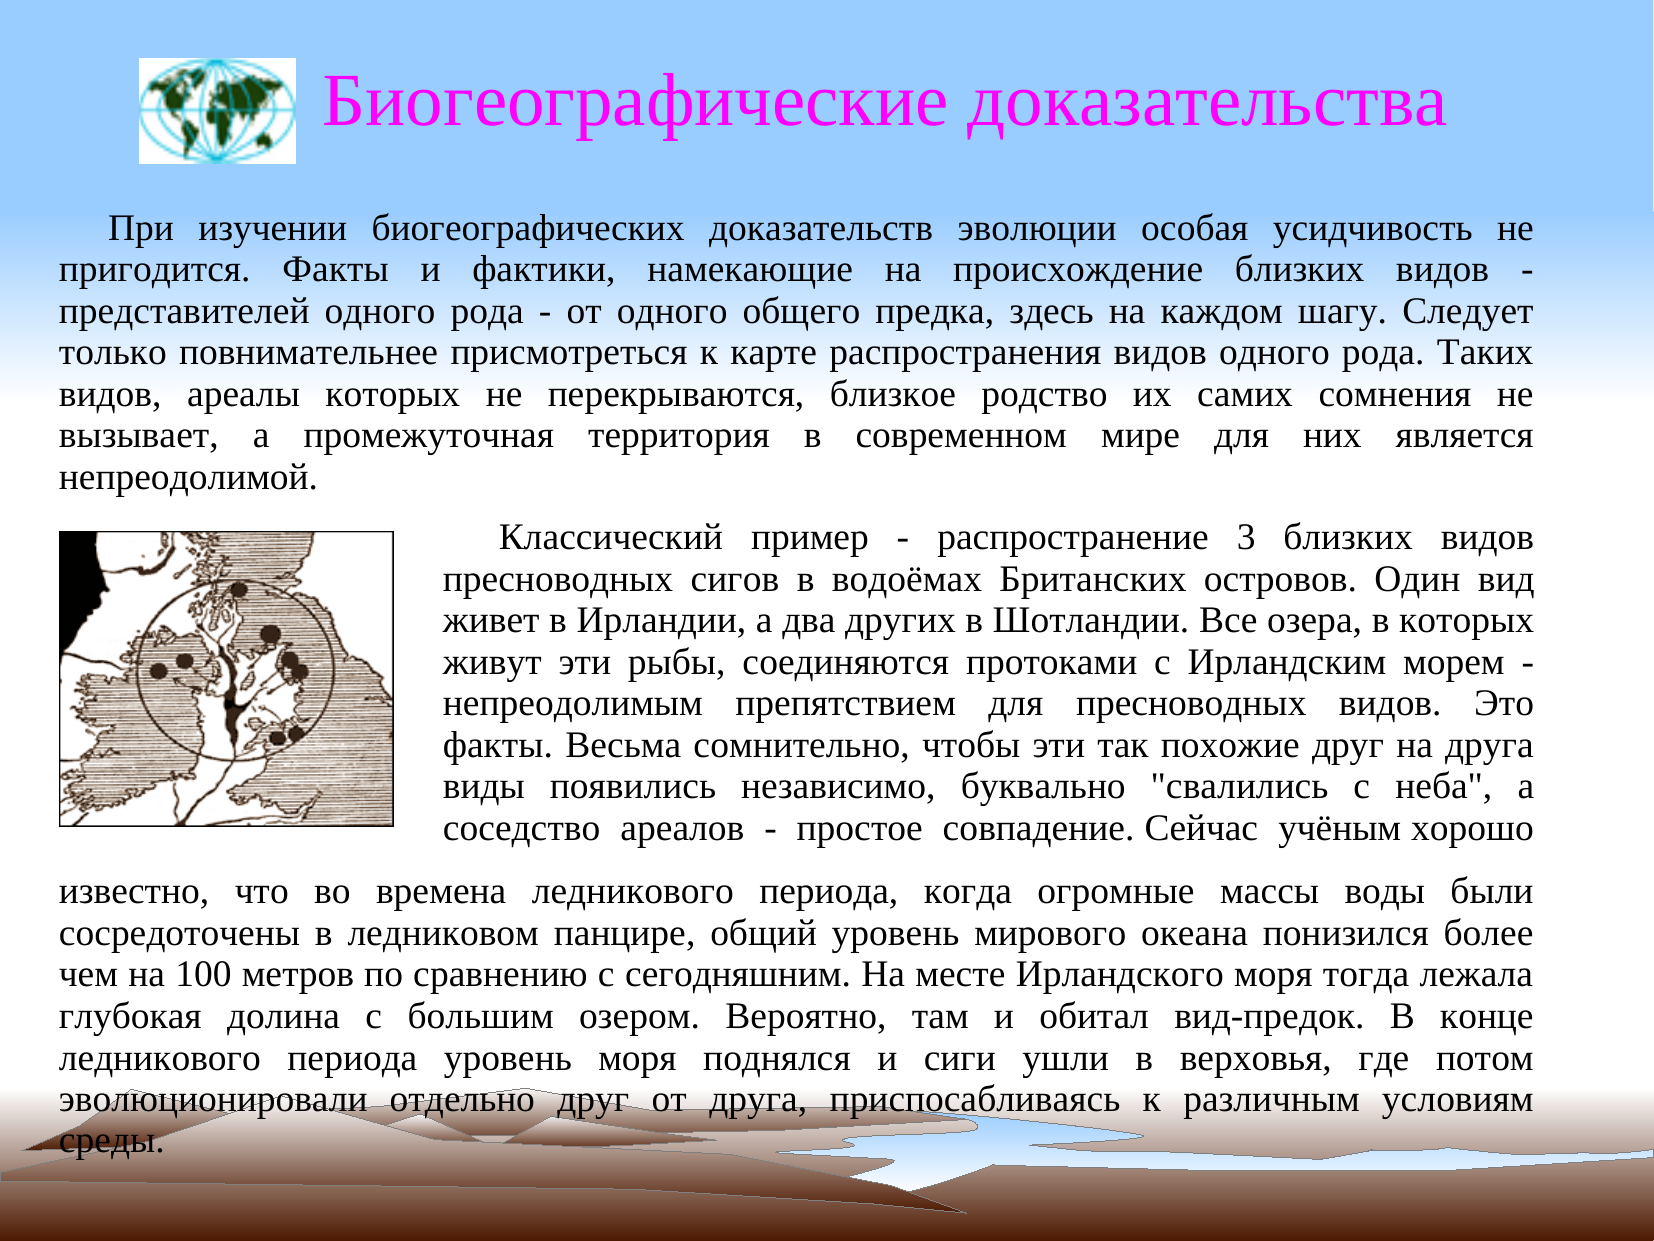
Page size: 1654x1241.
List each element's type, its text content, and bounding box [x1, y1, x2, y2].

picture [139, 58, 296, 165]
text_box При изучении биогеографических доказательств эволюции особая усидчивость не пригодится. Факты и фактики, намекающие на происхождение близких видов - представителей одного рода - от одного общего предка, здесь на каждом шагу. Следует только повнимательнее присмотреться к карте распространения видов одного рода. Таких видов, ареалы которых не перекрываются, близкое родство их самих сомнения не вызывает, а промежуточная территория в современном мире для них является непреодолимой. [59, 206, 1536, 533]
text_box Биогеографические доказательства [296, 59, 1506, 143]
text_box известно, что во времена ледникового периода, когда огромные массы воды были сосредоточены в ледниковом панцире, общий уровень мирового океана понизился более чем на 100 метров по сравнению с сегодняшним. На месте Ирландского моря тогда лежала глубокая долина с большим озером. Вероятно, там и обитал вид-предок. В конце ледникового периода уровень моря поднялся и сиги ушли в верховья, где потом эволюционировали отдельно друг от друга, приспосабливаясь к различным условиям среды. [59, 870, 1536, 1211]
picture [59, 531, 394, 827]
text_box Классический пример - распространение 3 близких видов пресноводных сигов в водоёмах Британских островов. Один вид живет в Ирландии, а два других в Шотландии. Все озера, в которых живут эти рыбы, соединяются протоками с Ирландским морем - непреодолимым препятствием для пресноводных видов. Это факты. Весьма сомнительно, чтобы эти так похожие друг на друга виды появились независимо, буквально "свалились с неба", а соседство ареалов - простое совпадение. Сейчас учёным хорошо [442, 516, 1536, 857]
